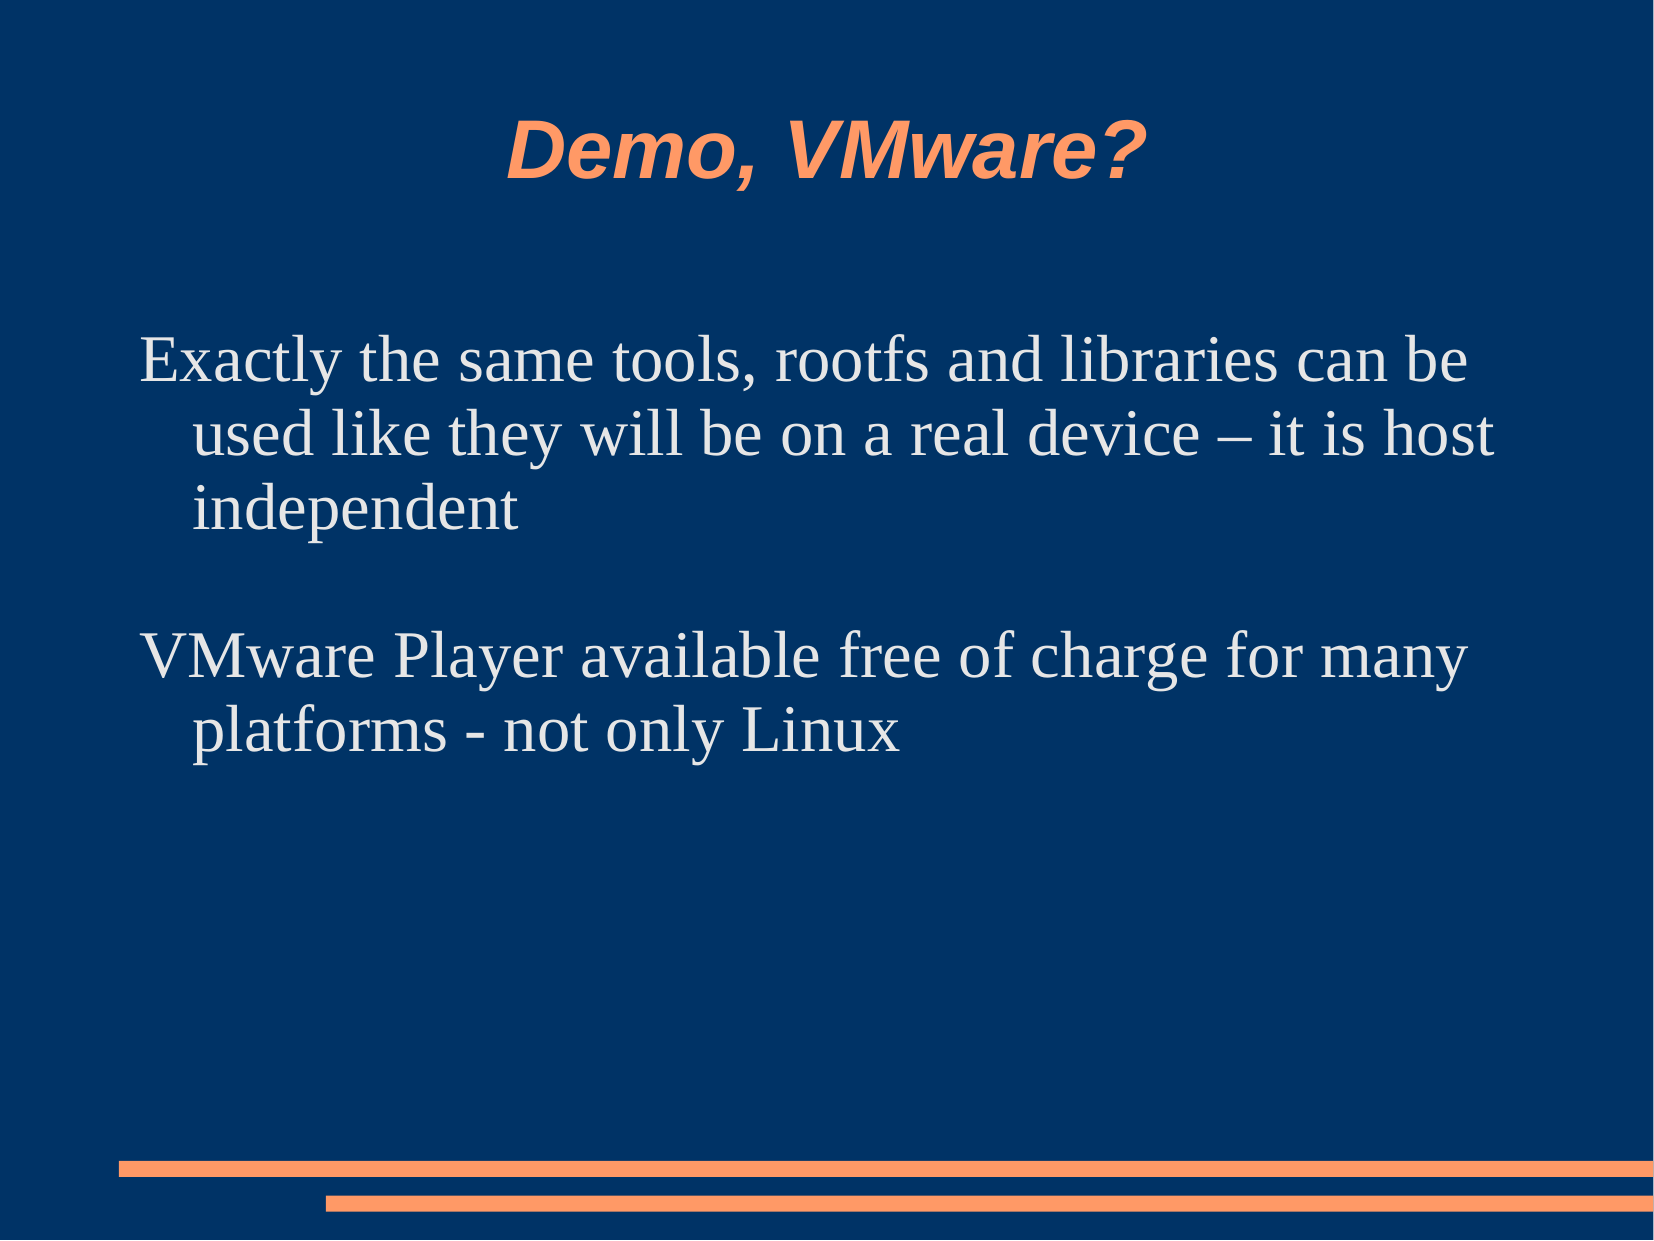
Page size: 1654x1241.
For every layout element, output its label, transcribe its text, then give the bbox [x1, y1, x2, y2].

list Exactly the same tools, rootfs and libraries can be used like they will be on a real device – it is host independent VMware Player available free of charge for many platforms - not only Linux [121, 322, 1561, 1118]
title Demo, VMware? [121, 53, 1534, 247]
